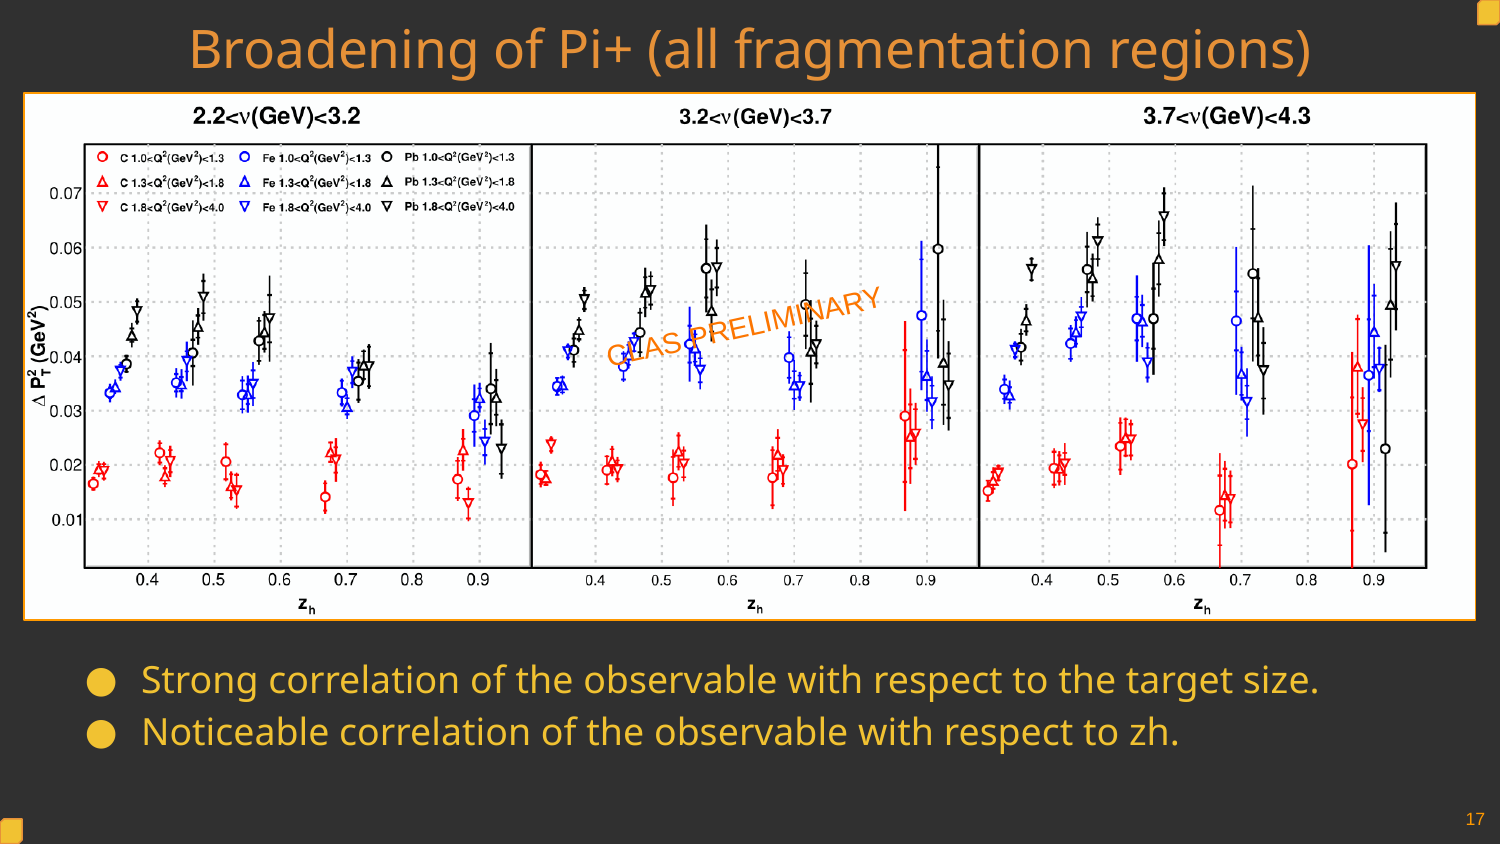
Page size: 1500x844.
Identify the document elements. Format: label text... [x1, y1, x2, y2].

title Broadening of Pi+ (all fragmentation regions) [51, 0, 1449, 92]
picture [24, 93, 1475, 620]
slide_number <number> [1437, 792, 1500, 844]
text_box CLAS PRELIMINARY [82, 155, 1418, 548]
list Strong correlation of the observable with respect to the target size. Noticeable correlation of the observable with respect to zh. [51, 634, 1449, 821]
